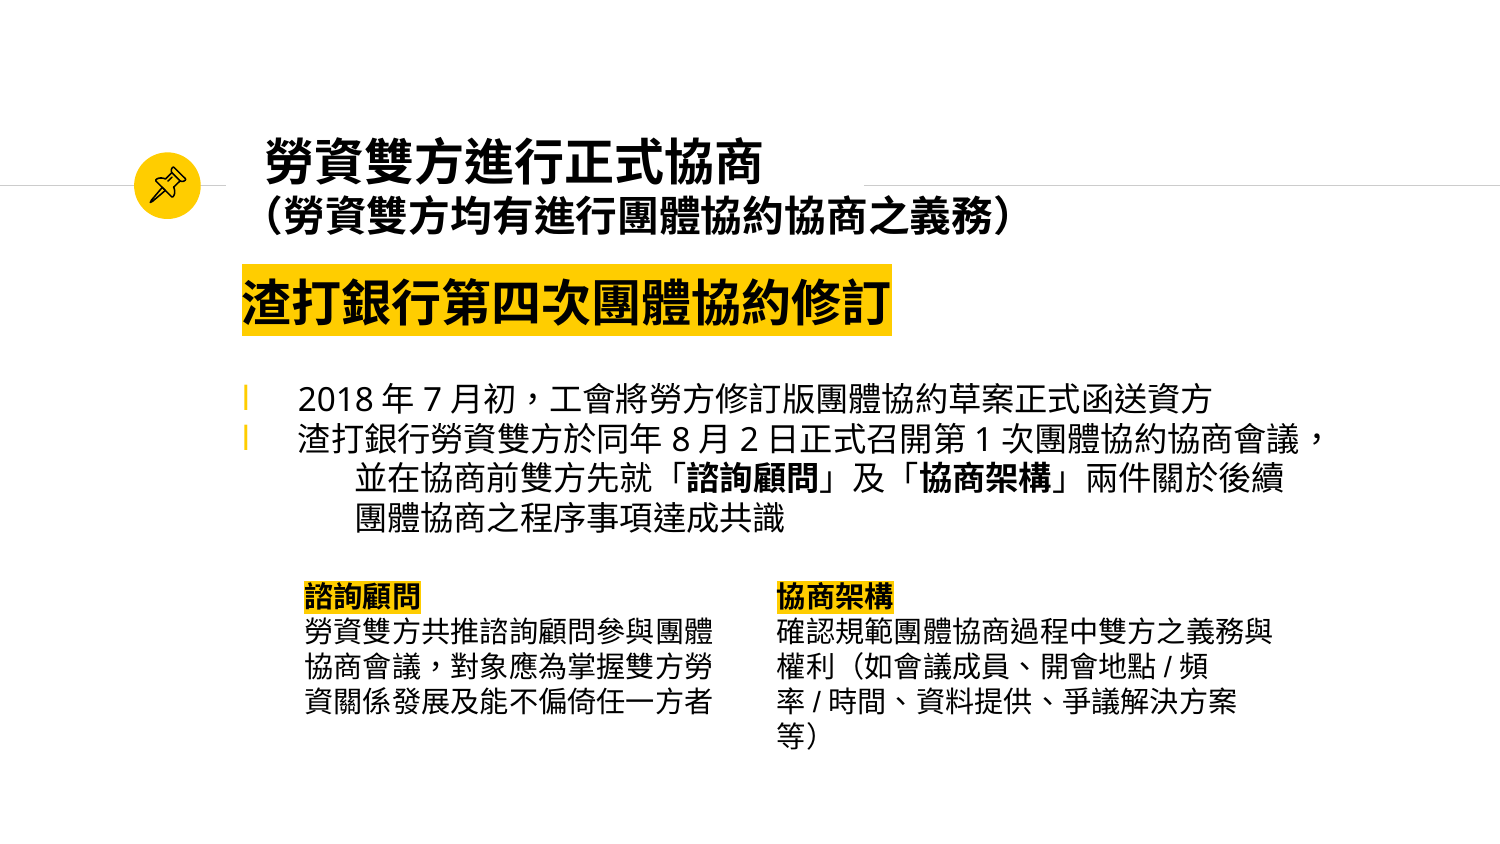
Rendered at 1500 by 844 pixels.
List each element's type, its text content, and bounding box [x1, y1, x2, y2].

title 勞資雙方進行正式協商 （勞資雙方均有進行團體協約協商之義務） [226, 114, 1211, 256]
text_box 渣打銀行第四次團體協約修訂 [226, 256, 1046, 354]
list 2018年7月初，工會將勞方修訂版團體協約草案正式函送資方 渣打銀行勞資雙方於同年8月2日正式召開第1次團體協約協商會議，並在協商前雙方先就「諮詢顧問」及「協商架構」兩件關於後續團體協商之程序事項達成共識 [226, 362, 1317, 789]
text_box 諮詢顧問 勞資雙方共推諮詢顧問參與團體協商會議，對象應為掌握雙方勞資關係發展及能不偏倚任一方者 [289, 563, 739, 763]
text_box 協商架構 確認規範團體協商過程中雙方之義務與權利（如會議成員、開會地點/頻率/時間、資料提供、爭議解決方案等） [761, 563, 1294, 763]
